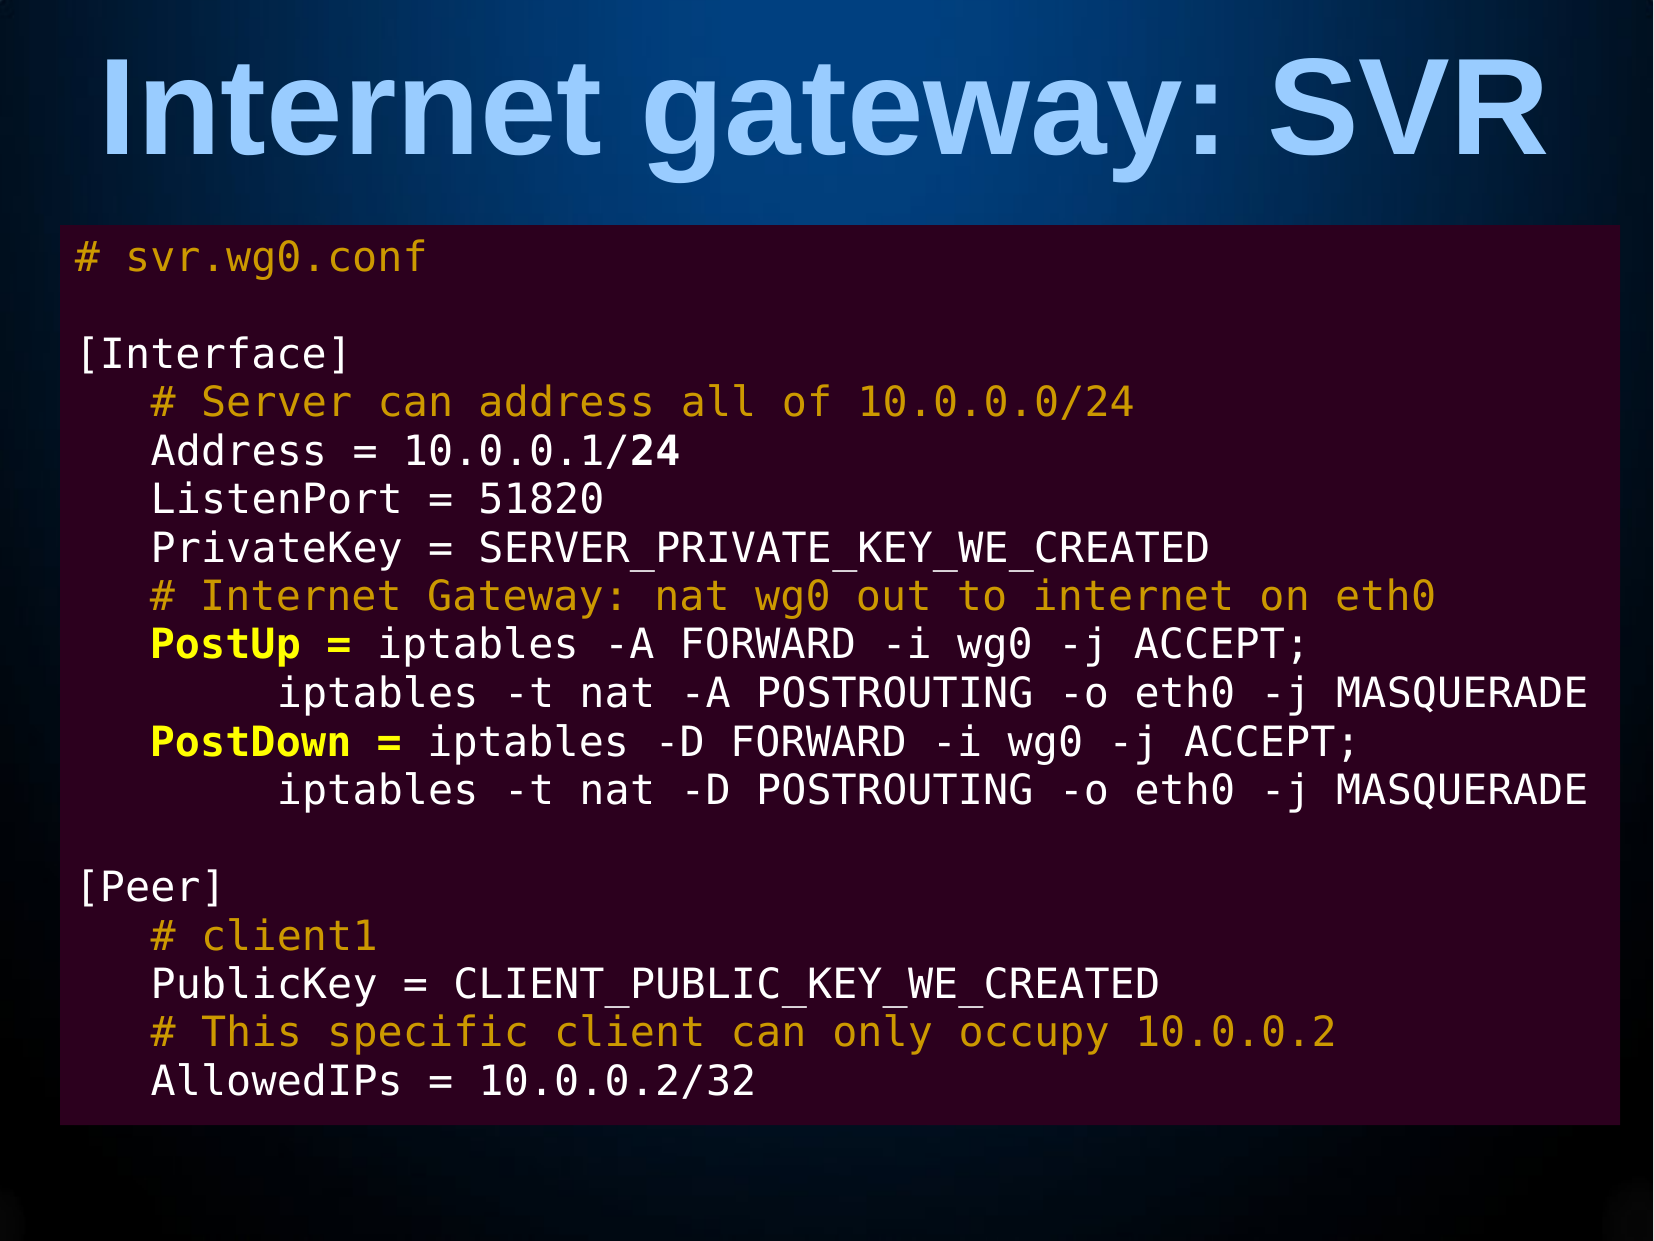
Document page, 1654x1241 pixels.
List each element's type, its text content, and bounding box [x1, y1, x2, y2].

picture [0, 0, 1654, 1241]
title Internet gateway: SVR [0, 2, 1651, 211]
text_box # svr.wg0.conf [Interface] # Server can address all of 10.0.0.0/24 Address = 10.0.0.1/24 ListenPort = 51820 PrivateKey = SERVER_PRIVATE_KEY_WE_CREATED # Internet Gateway: nat wg0 out to internet on eth0 PostUp = iptables -A FORWARD -i wg0 -j ACCEPT; iptables -t nat -A POSTROUTING -o eth0 -j MASQUERADE PostDown = iptables -D FORWARD -i wg0 -j ACCEPT; iptables -t nat -D POSTROUTING -o eth0 -j MASQUERADE [Peer] # client1 PublicKey = CLIENT_PUBLIC_KEY_WE_CREATED # This specific client can only occupy 10.0.0.2 AllowedIPs = 10.0.0.2/32 [60, 225, 1621, 1126]
